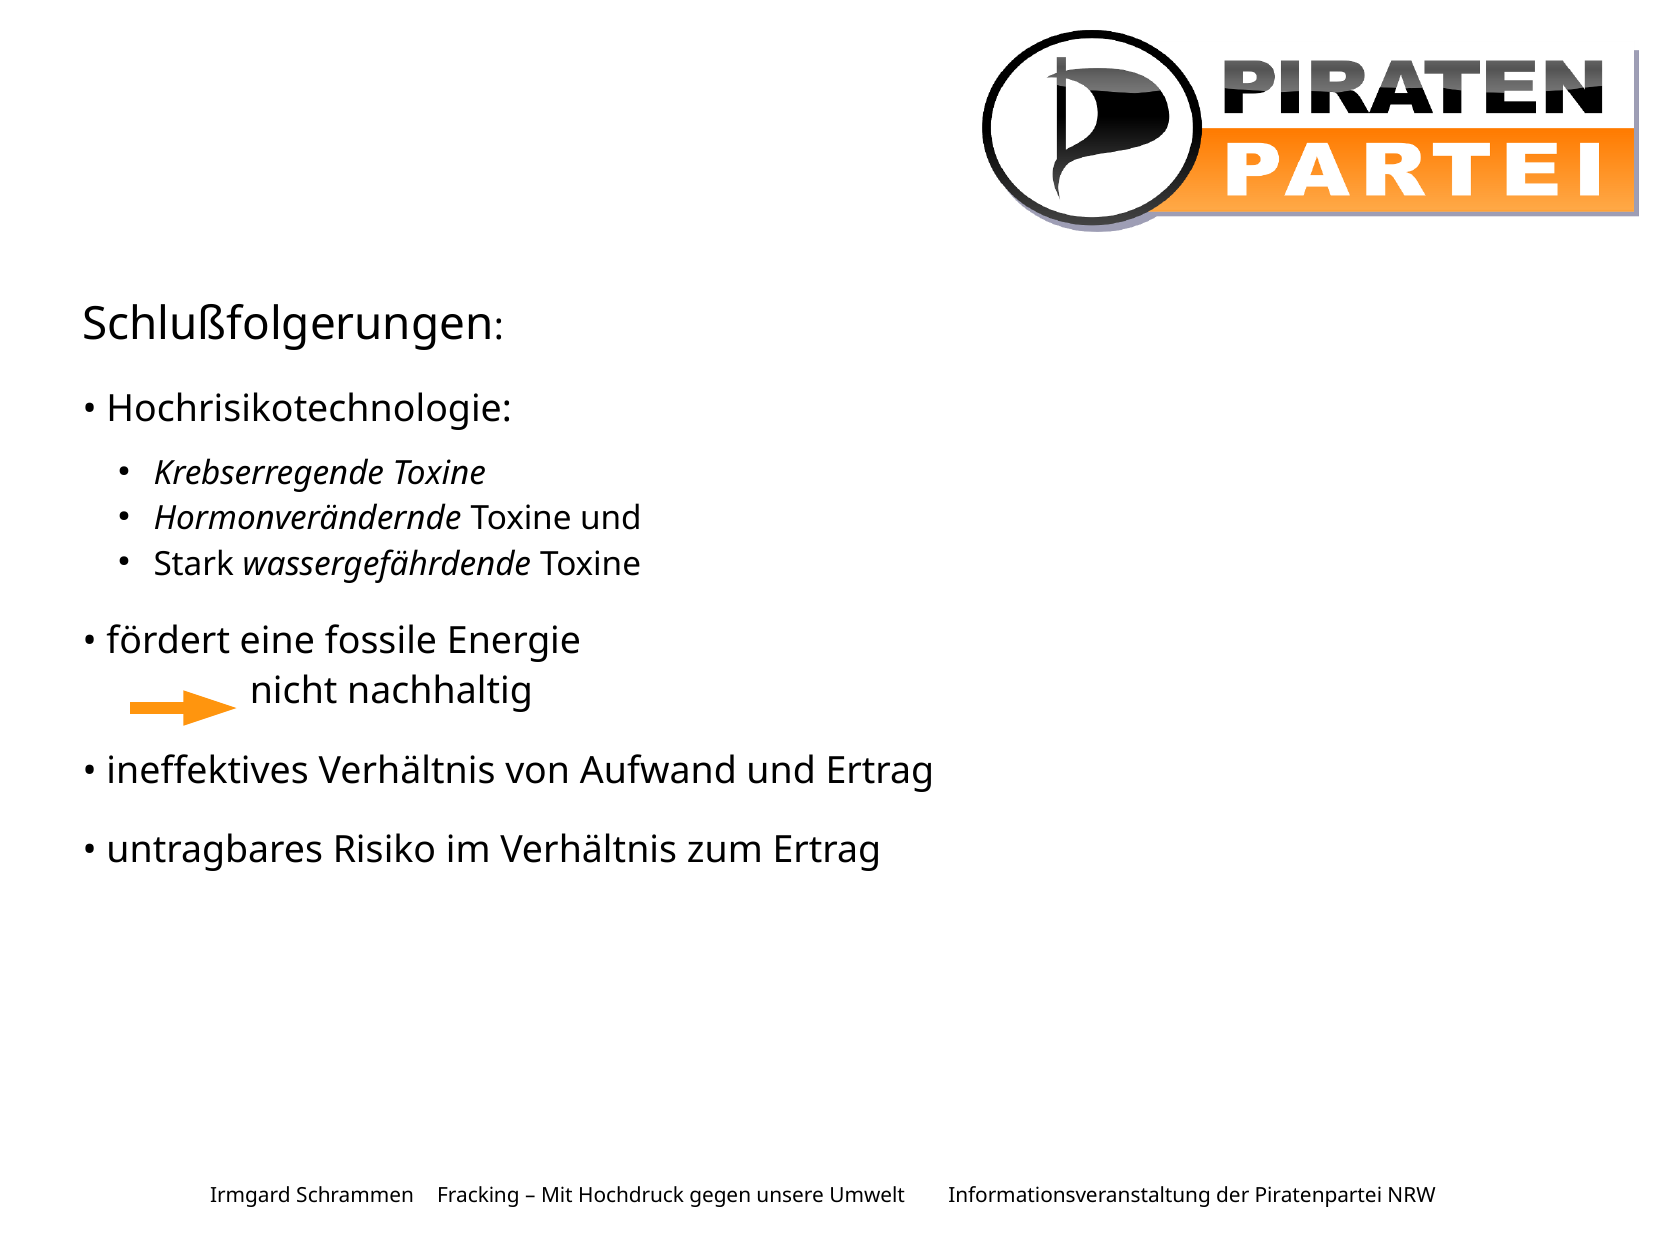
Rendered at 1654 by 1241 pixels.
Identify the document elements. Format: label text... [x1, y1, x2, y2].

subtitle Schlußfolgerungen: • Hochrisikotechnologie: Krebserregende Toxine Hormonverändernde Toxine und Stark wassergefährdende Toxine • fördert eine fossile Energie nicht nachhaltig • ineffektives Verhältnis von Aufwand und Ertrag • untragbares Risiko im Verhältnis zum Ertrag [82, 290, 1571, 1117]
picture [974, 25, 1649, 241]
text_box Irmgard Schrammen Fracking – Mit Hochdruck gegen unsere Umwelt Informationsveranstaltung der Piratenpartei NRW [29, 1172, 1617, 1224]
